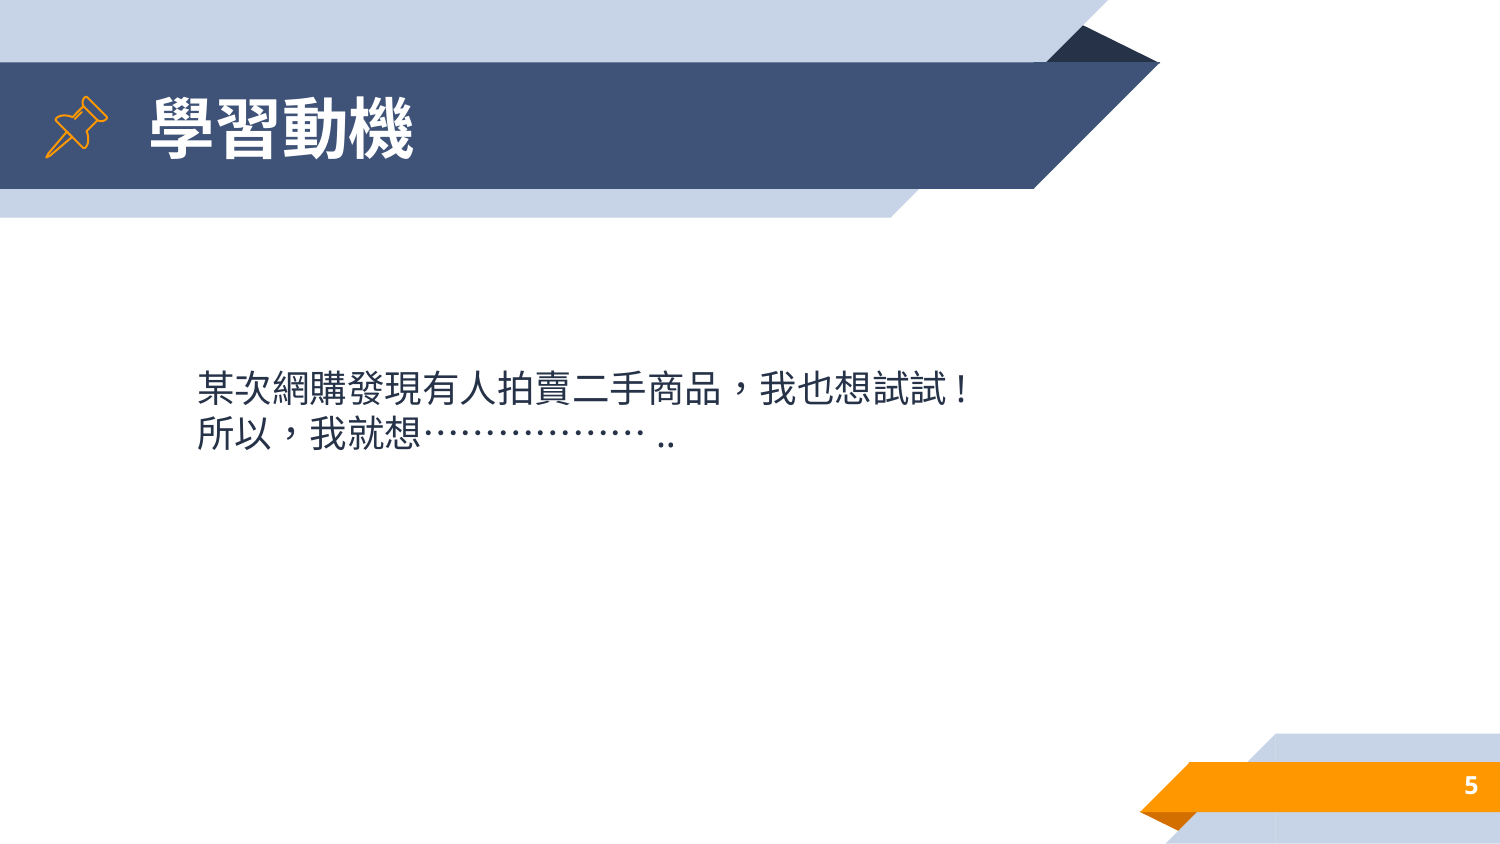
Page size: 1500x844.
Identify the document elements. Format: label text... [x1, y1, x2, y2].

title 學習動機 [133, 64, 1035, 190]
slide_number <編號> [1249, 760, 1494, 813]
text_box 某次網購發現有人拍賣二手商品，我也想試試! 所以，我就想……………….. [169, 284, 1152, 535]
